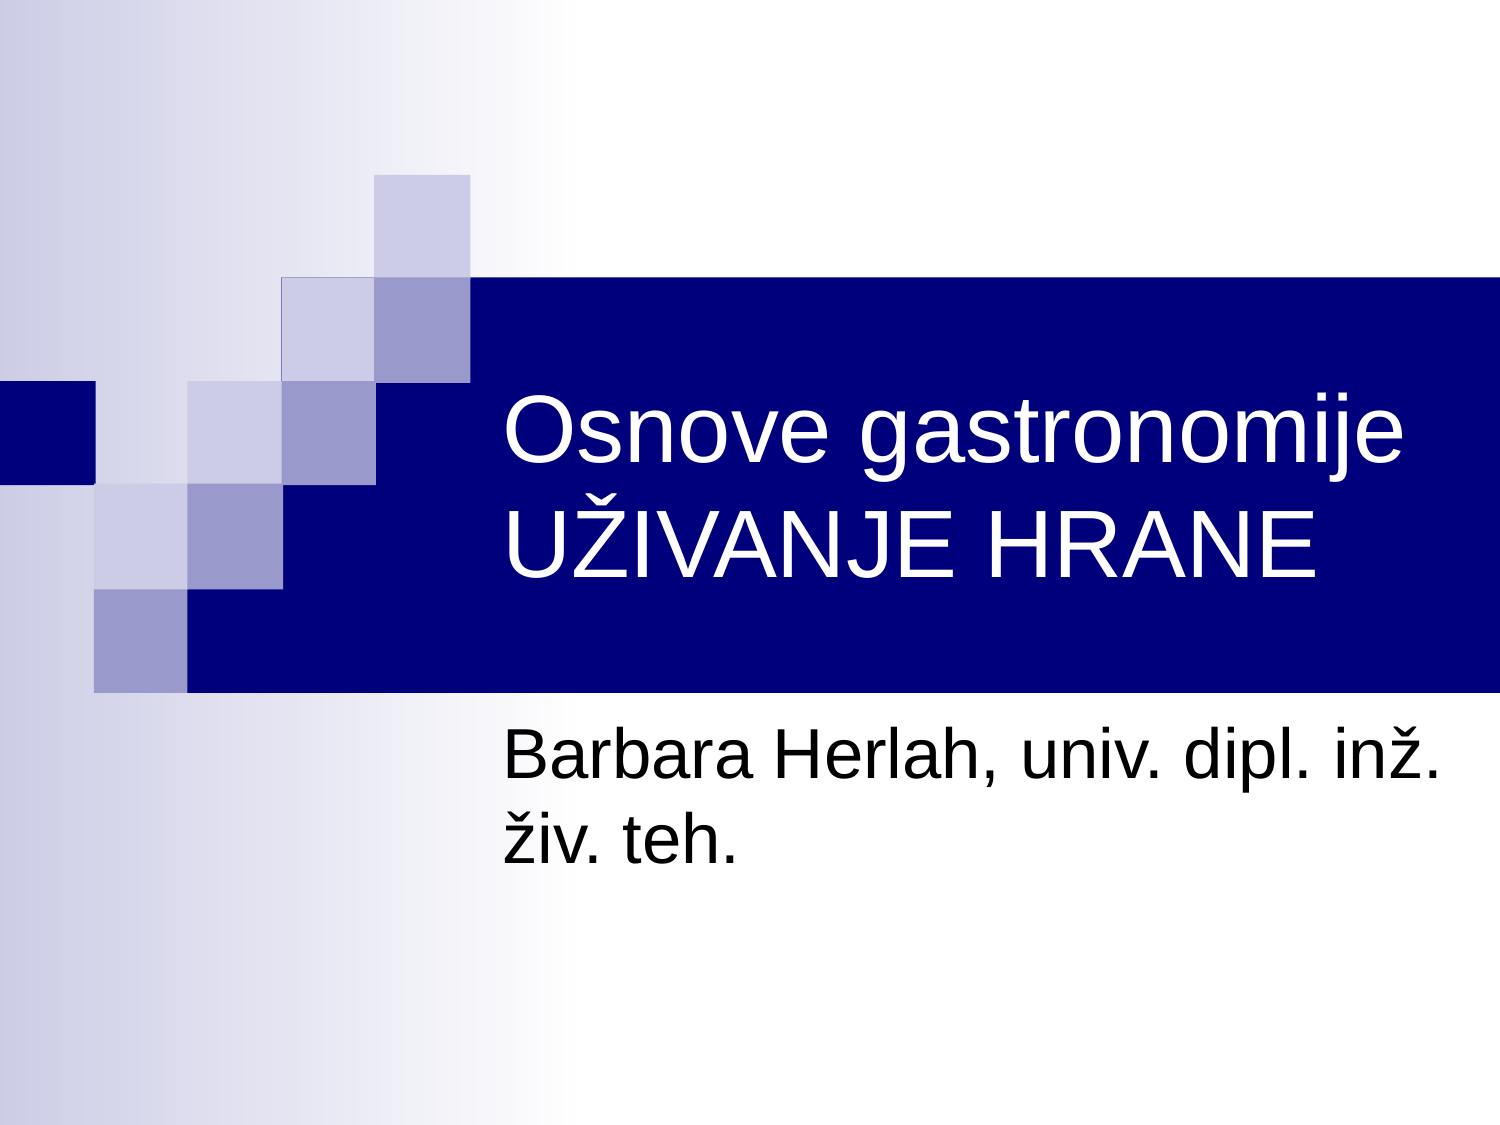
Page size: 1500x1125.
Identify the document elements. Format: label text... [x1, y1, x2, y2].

title Osnove gastronomije UŽIVANJE HRANE [487, 299, 1476, 663]
subtitle Barbara Herlah, univ. dipl. inž. živ. teh. [487, 699, 1476, 988]
